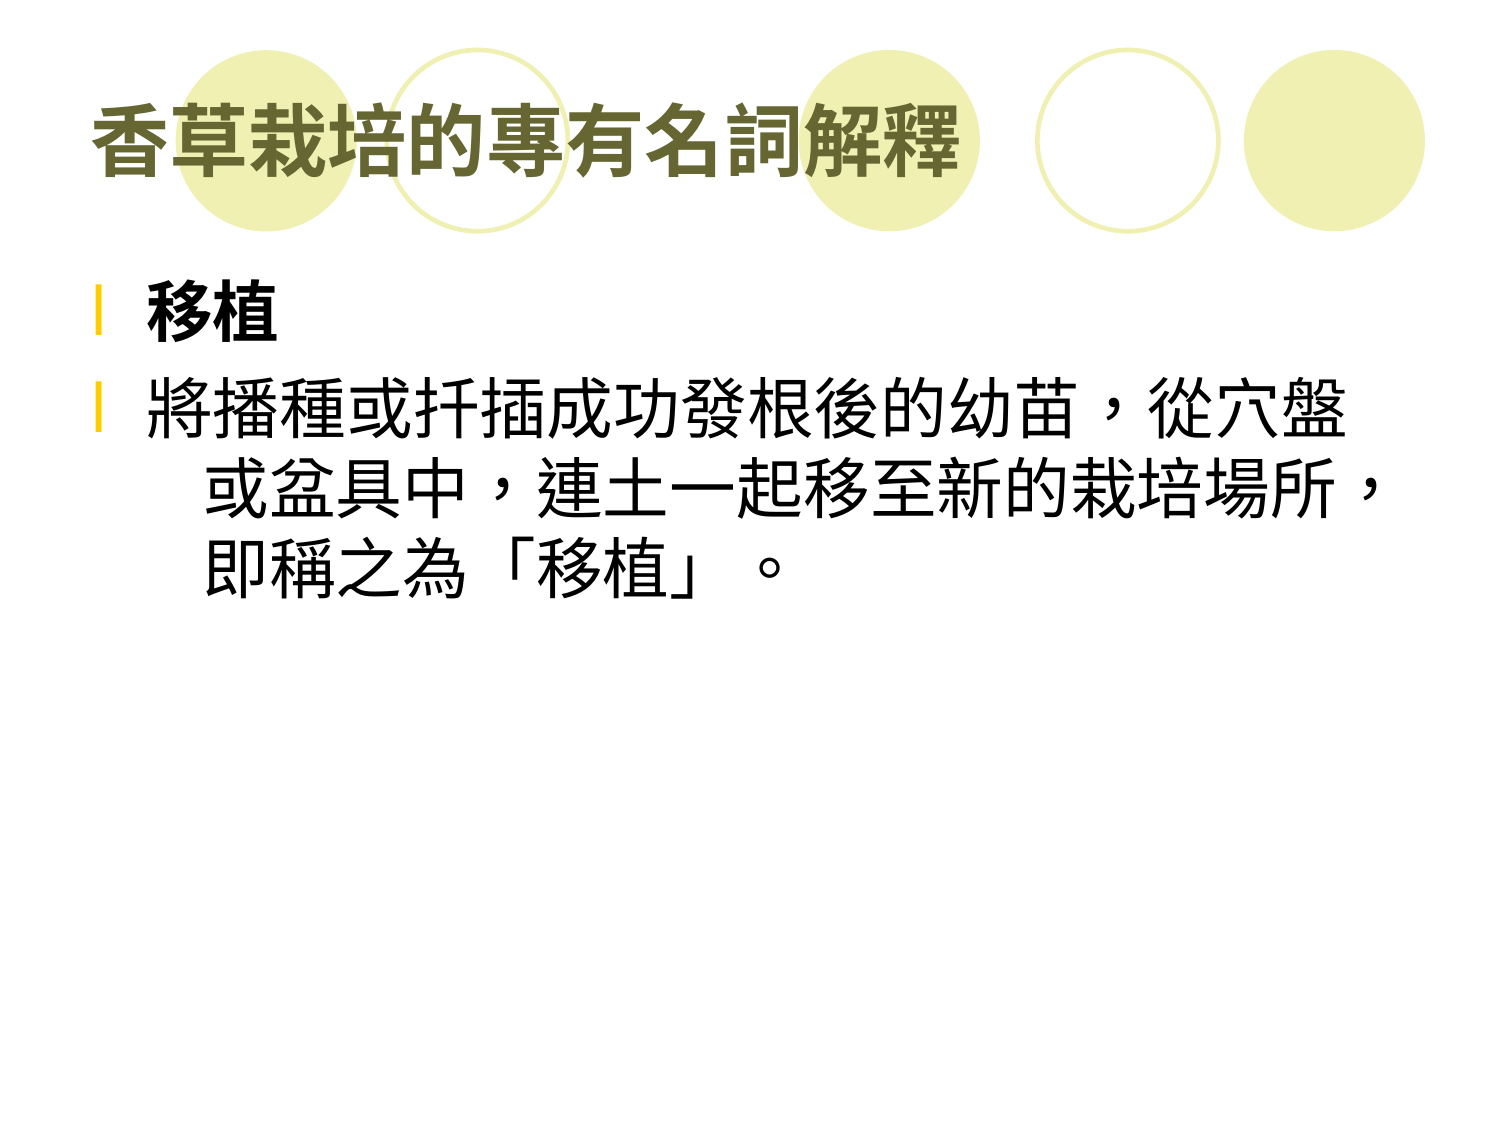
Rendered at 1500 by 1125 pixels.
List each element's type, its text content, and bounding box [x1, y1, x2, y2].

title 香草栽培的專有名詞解釋 [75, 45, 1426, 233]
list 移植 將播種或扦插成功發根後的幼苗，從穴盤或盆具中，連土一起移至新的栽培場所，即稱之為「移植」。 [75, 262, 1426, 1006]
